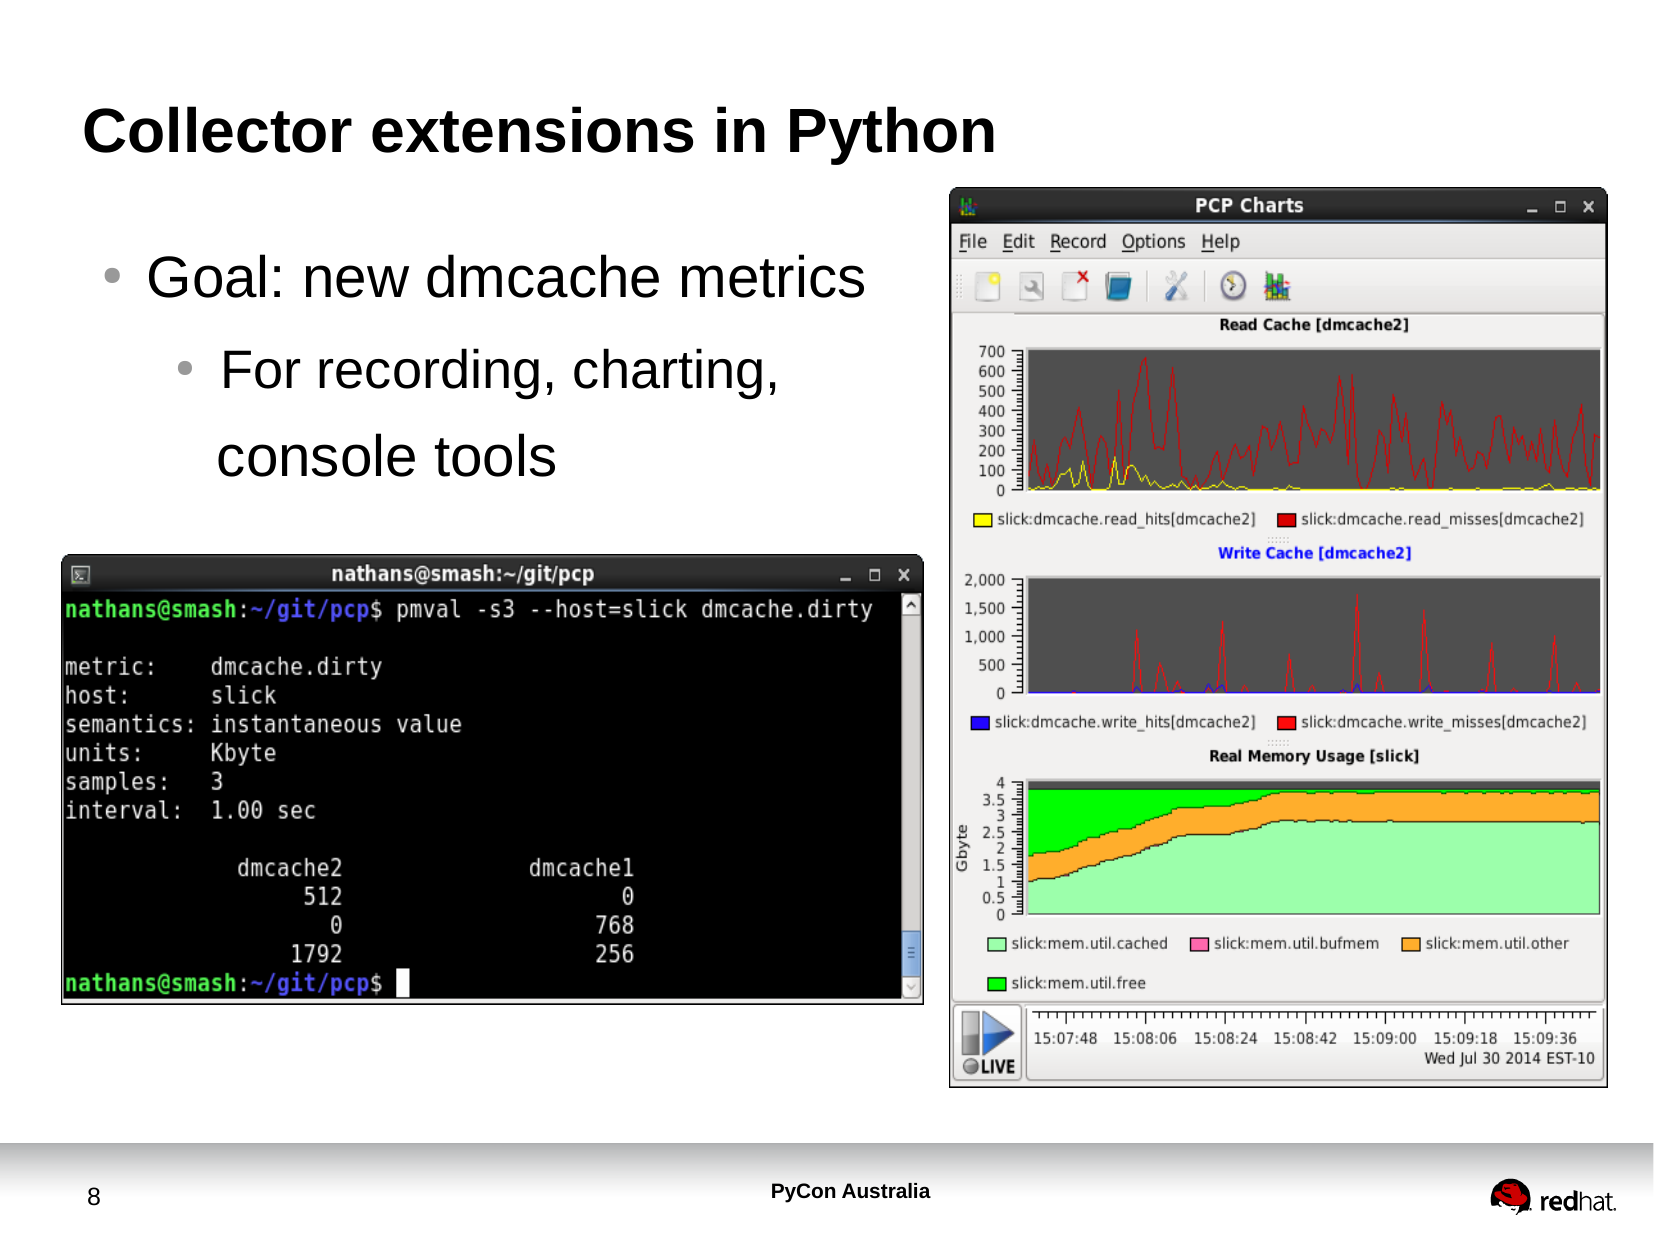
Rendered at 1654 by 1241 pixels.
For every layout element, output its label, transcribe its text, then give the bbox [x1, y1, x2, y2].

title Collector extensions in Python [82, 37, 1571, 226]
picture [61, 554, 924, 1005]
list Goal: new dmcache metrics For recording, charting, console tools [86, 244, 949, 1039]
picture [949, 187, 1608, 1088]
picture [0, 1143, 1654, 1241]
